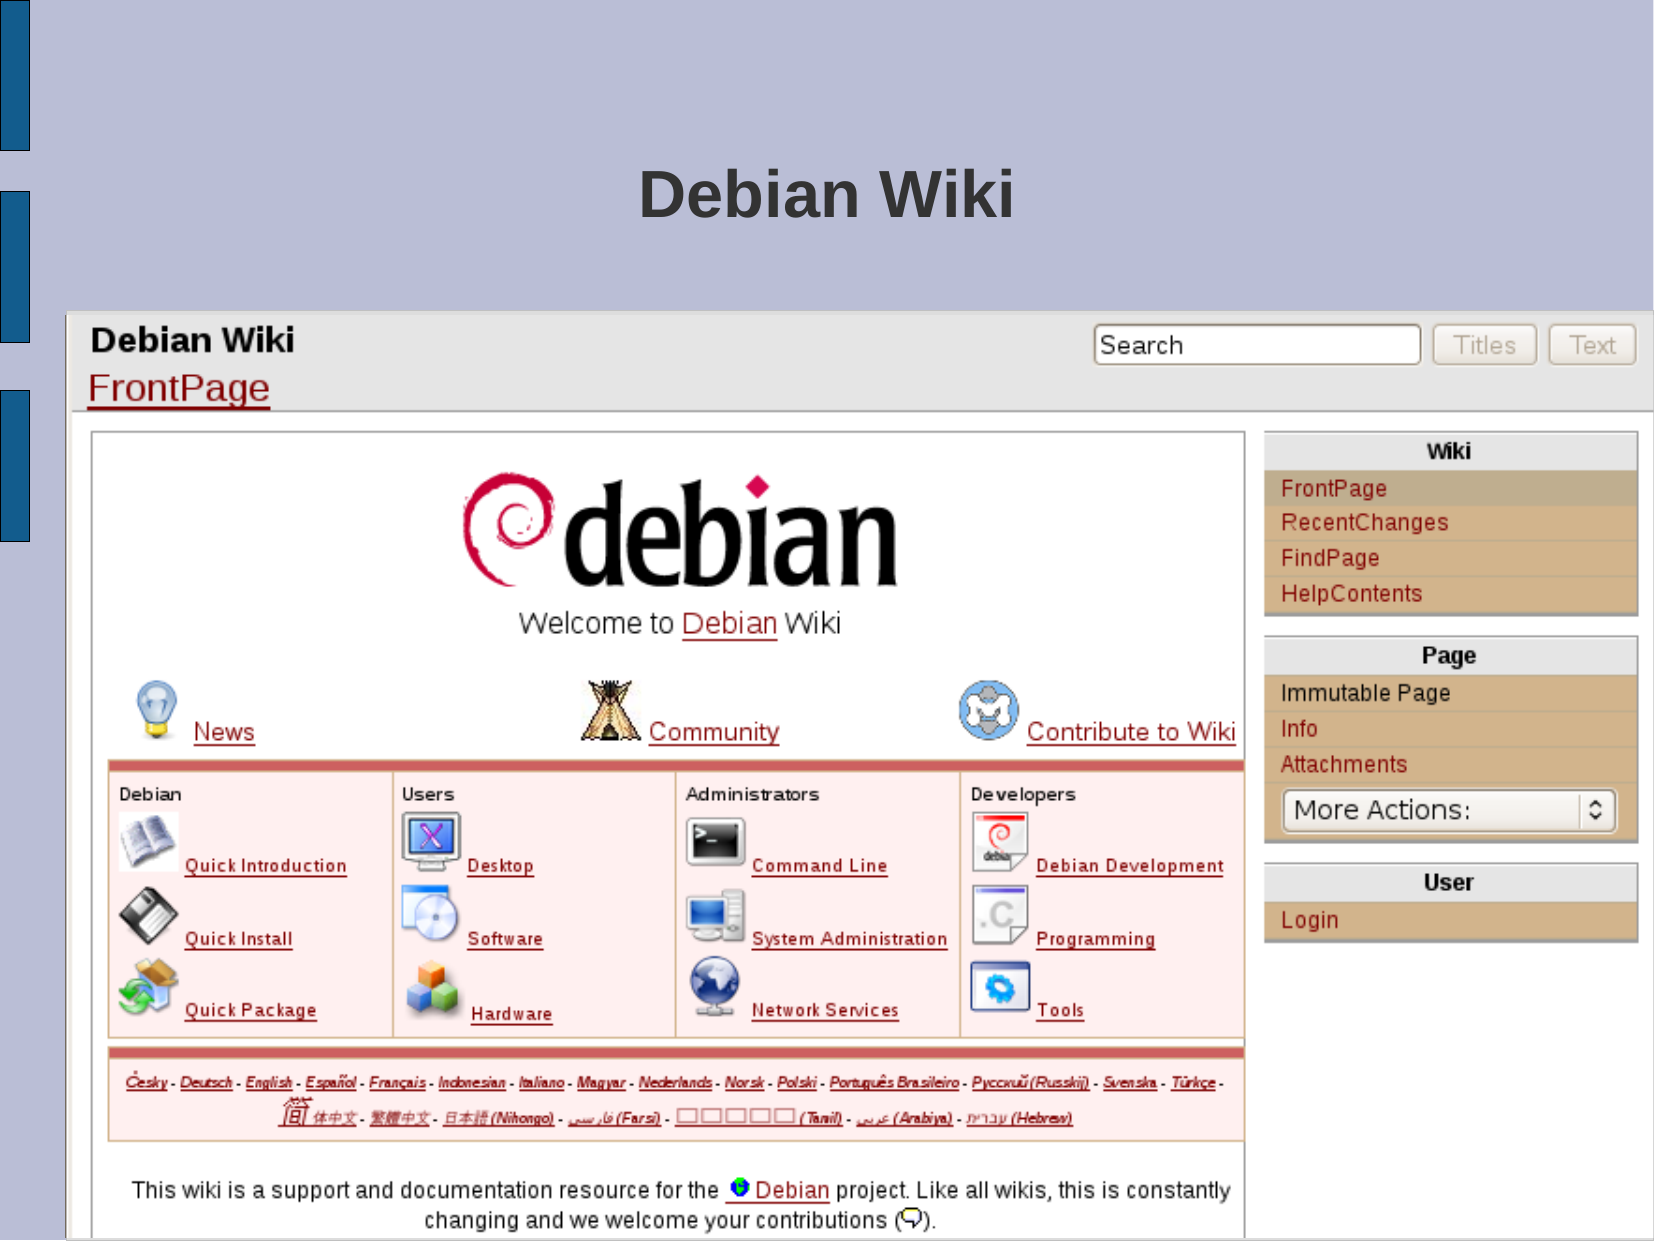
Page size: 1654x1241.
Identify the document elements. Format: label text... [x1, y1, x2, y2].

title Debian Wiki [121, 91, 1534, 299]
picture [65, 315, 1654, 1238]
